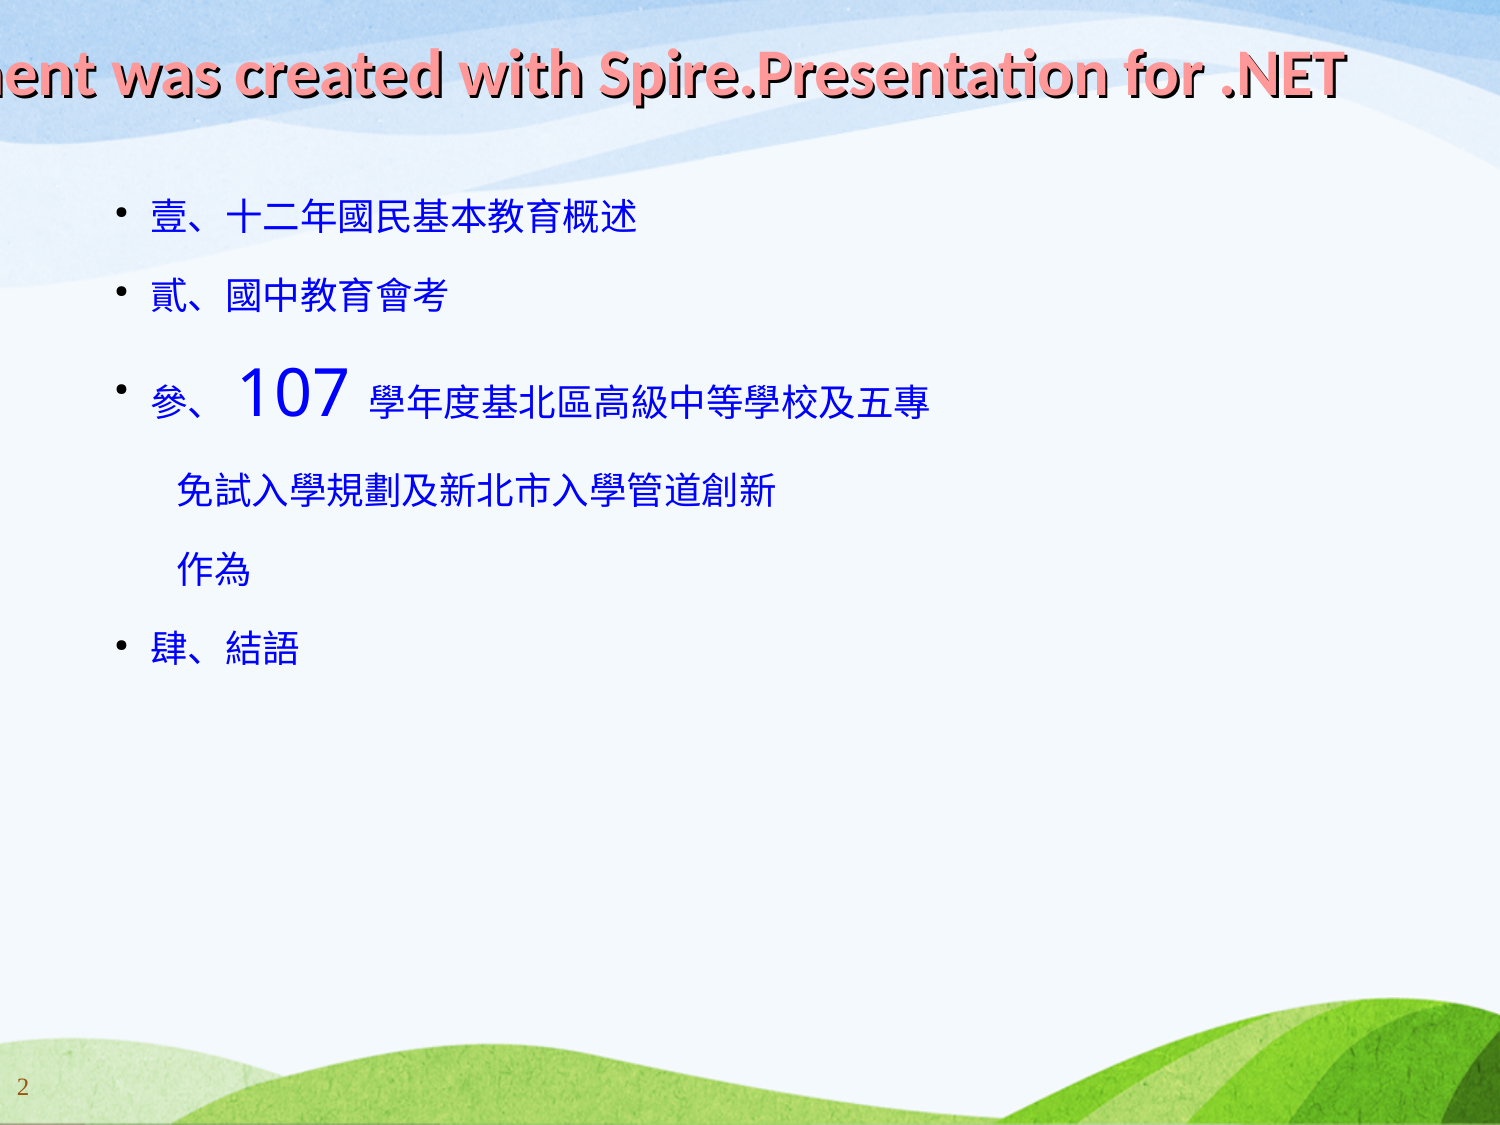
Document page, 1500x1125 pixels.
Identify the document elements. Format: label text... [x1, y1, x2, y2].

picture [0, 0, 1500, 1125]
text_box 2 [2, 1068, 96, 1107]
text_box 壹、十二年國民基本教育概述 貳、國中教育會考 參、107學年度基北區高級中等學校及五專 免試入學規劃及新北市入學管道創新 作為 肆、結語 [99, 179, 1423, 1123]
